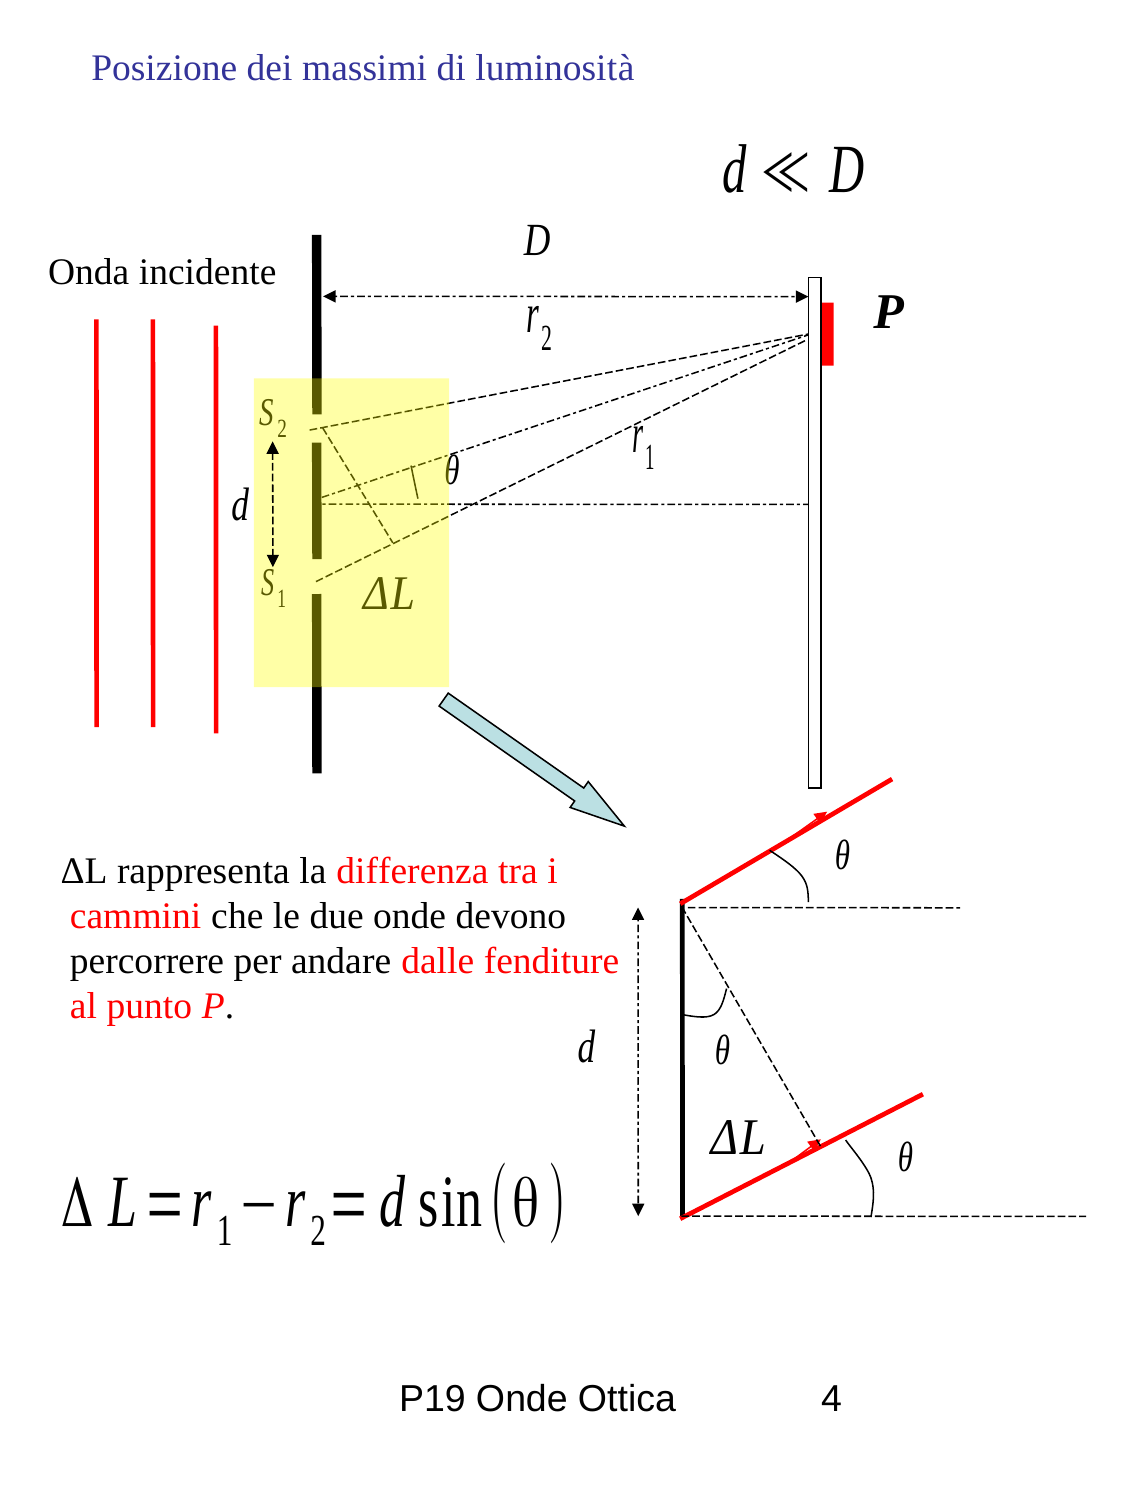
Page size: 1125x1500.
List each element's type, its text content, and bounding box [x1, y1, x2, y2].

text_box Posizione dei massimi di luminosità [76, 35, 650, 96]
chart [518, 283, 572, 371]
text_box [253, 378, 450, 688]
text_box P [858, 271, 919, 347]
chart [694, 1109, 797, 1179]
chart [568, 1020, 618, 1084]
chart [890, 1134, 932, 1191]
chart [222, 479, 272, 542]
text_box [808, 277, 834, 788]
text_box [439, 693, 625, 827]
chart [450, 447, 478, 505]
chart [512, 214, 574, 277]
chart [47, 1157, 583, 1264]
text_box Onda incidente [33, 239, 292, 301]
chart [827, 832, 868, 889]
chart [708, 132, 890, 225]
chart [625, 403, 671, 491]
text_box ΔL rappresenta la differenza tra i cammini che le due onde devono percorrere per andare dalle fenditure al punto P. [45, 838, 635, 1034]
chart [707, 1027, 749, 1084]
